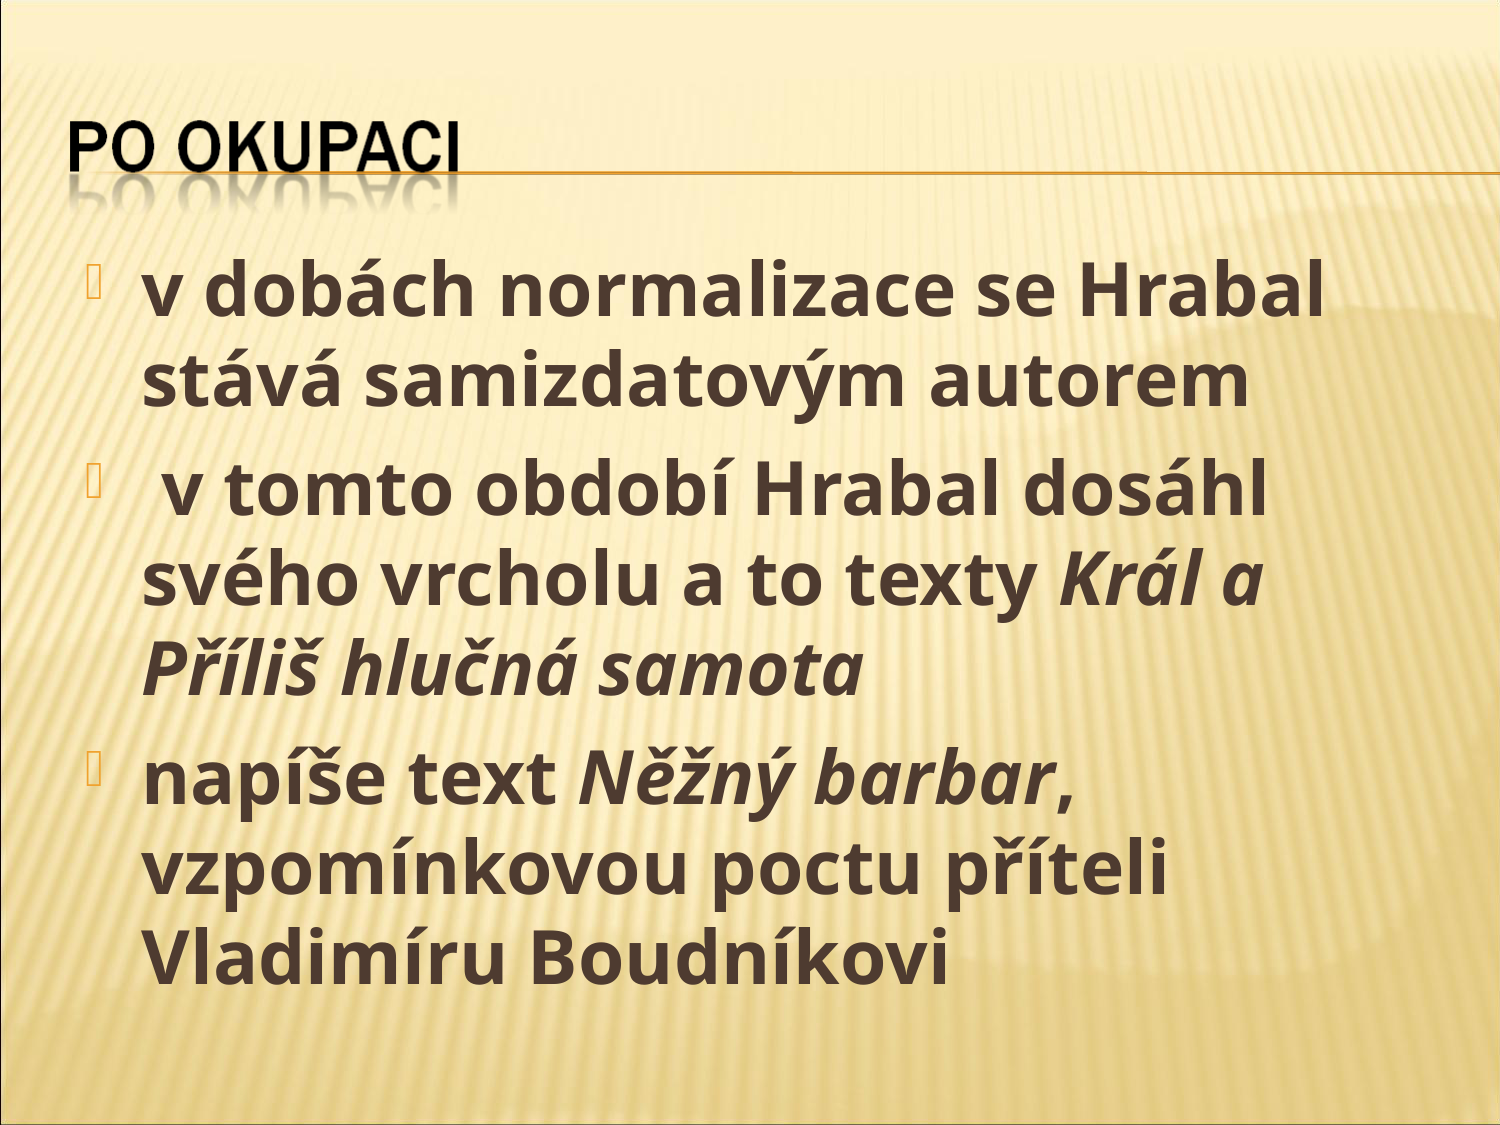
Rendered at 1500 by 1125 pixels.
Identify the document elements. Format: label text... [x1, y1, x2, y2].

list v dobách normalizace se Hrabal stává samizdatovým autorem v tomto období Hrabal dosáhl svého vrcholu a to texty Král a Příliš hlučná samota napíše text Něžný barbar, vzpomínkovou poctu příteli Vladimíru Boudníkovi [70, 234, 1383, 1097]
text_box [16, 73, 1477, 264]
picture [0, 0, 1500, 1125]
